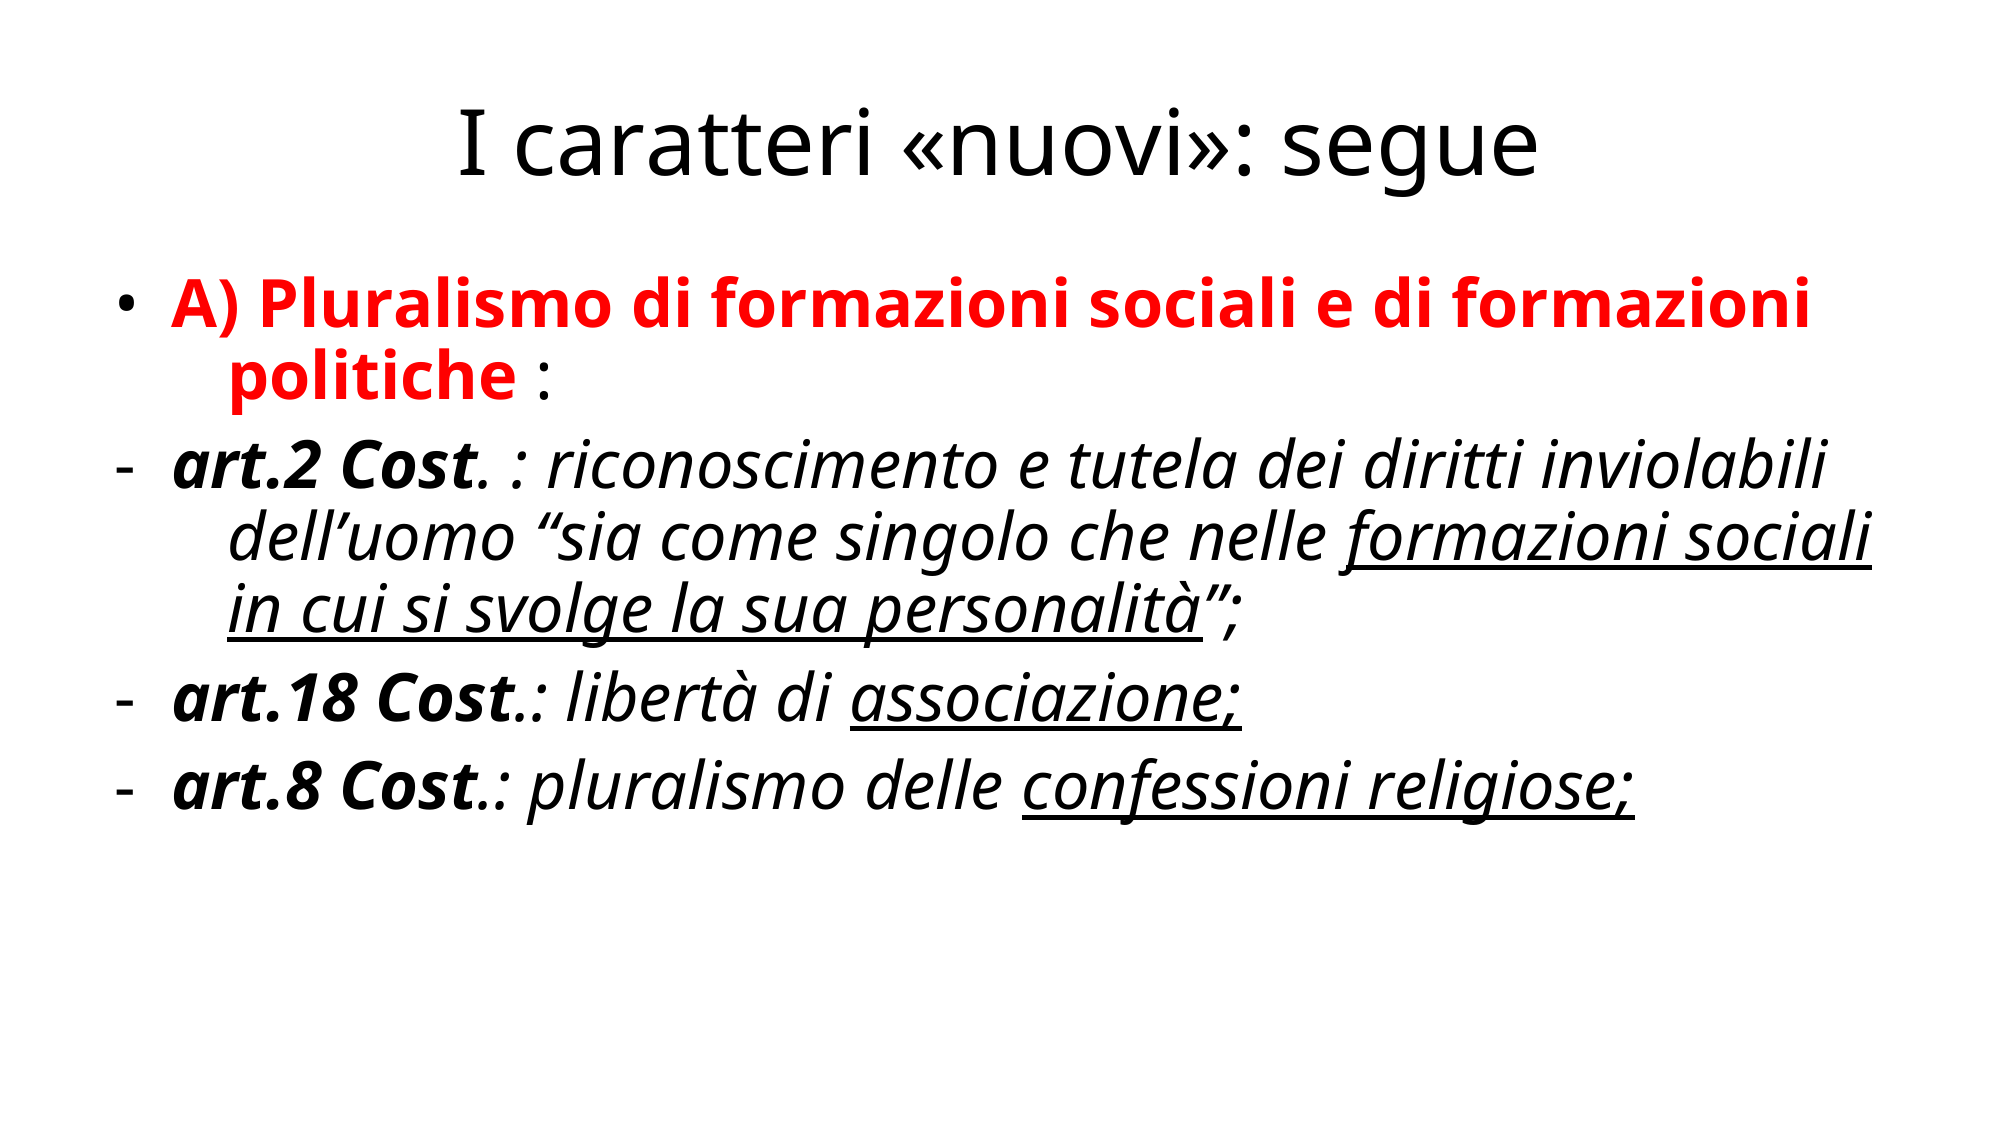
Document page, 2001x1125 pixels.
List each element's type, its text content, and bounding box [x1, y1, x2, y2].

list A) Pluralismo di formazioni sociali e di formazioni politiche : art.2 Cost. : riconoscimento e tutela dei diritti inviolabili dell’uomo “sia come singolo che nelle formazioni sociali in cui si svolge la sua personalità”; art.18 Cost.: libertà di associazione; art.8 Cost.: pluralismo delle confessioni religiose; [99, 262, 1900, 1005]
title I caratteri «nuovi»: segue [99, 45, 1900, 233]
